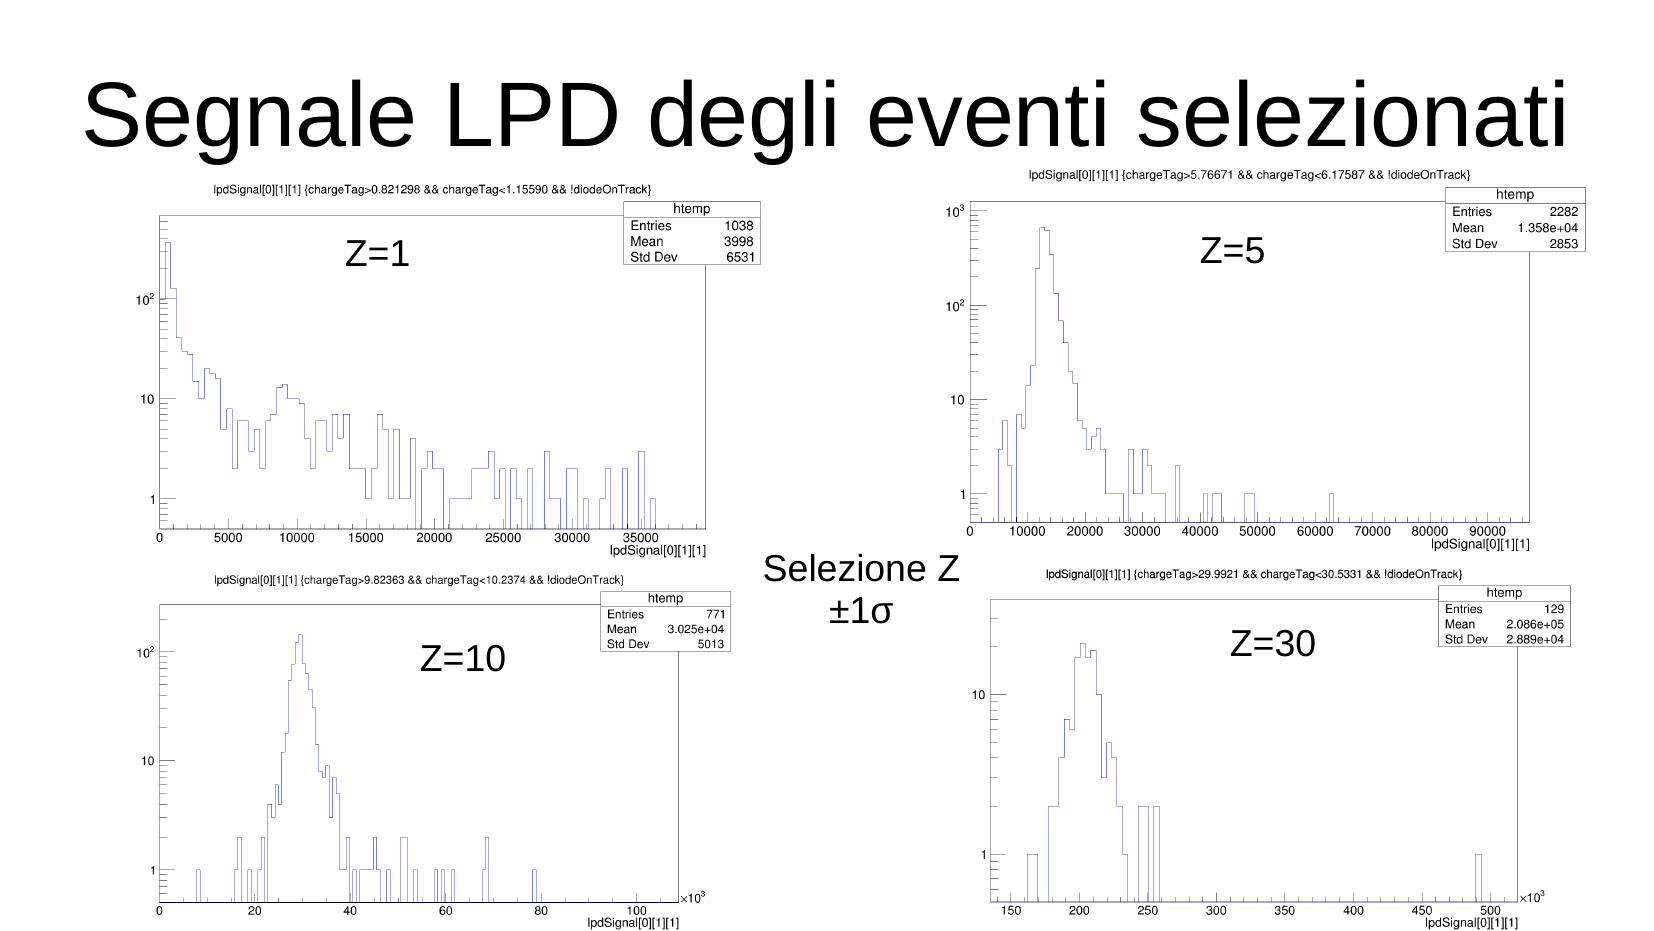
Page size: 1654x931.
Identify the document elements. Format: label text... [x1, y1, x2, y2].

text_box Z=30 [1215, 615, 1366, 676]
text_box Z=10 [405, 630, 571, 687]
picture [97, 218, 766, 559]
picture [930, 564, 1576, 931]
text_box Z=5 [1185, 222, 1381, 283]
text_box Selezione Z ±1σ [726, 540, 997, 639]
picture [906, 218, 1591, 553]
title Segnale LPD degli eventi selezionati [48, 12, 1605, 218]
text_box Z=1 [330, 225, 616, 331]
picture [100, 570, 736, 931]
